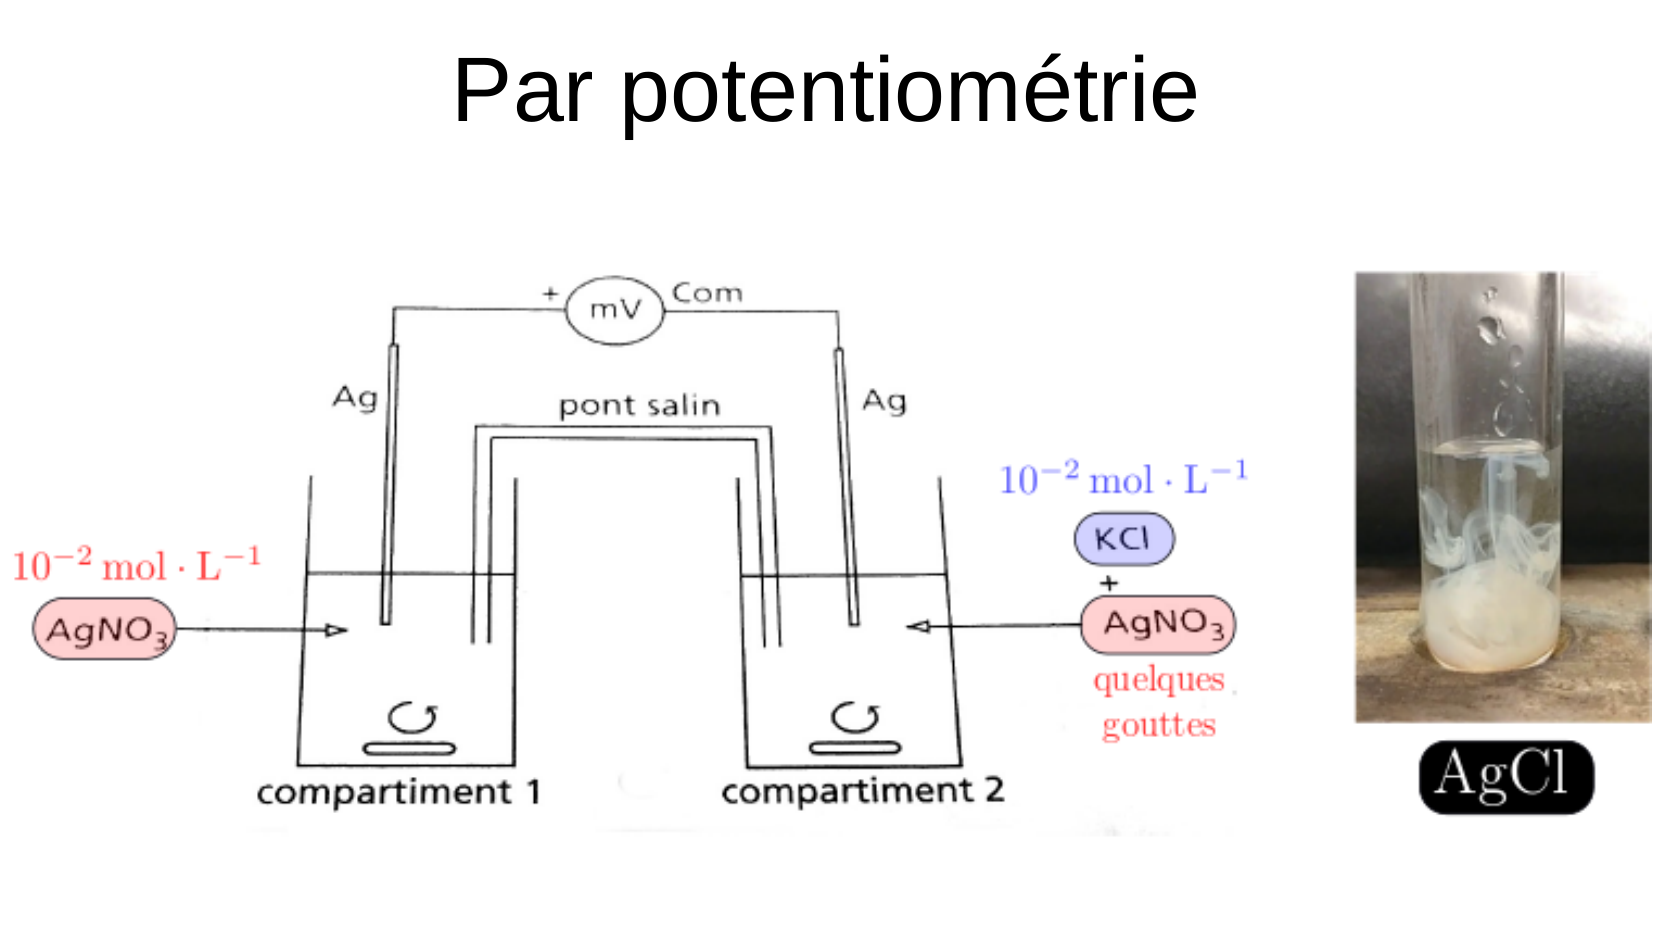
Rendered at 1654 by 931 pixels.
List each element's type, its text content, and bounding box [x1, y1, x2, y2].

picture [0, 224, 1652, 839]
title Par potentiométrie [82, 11, 1571, 168]
